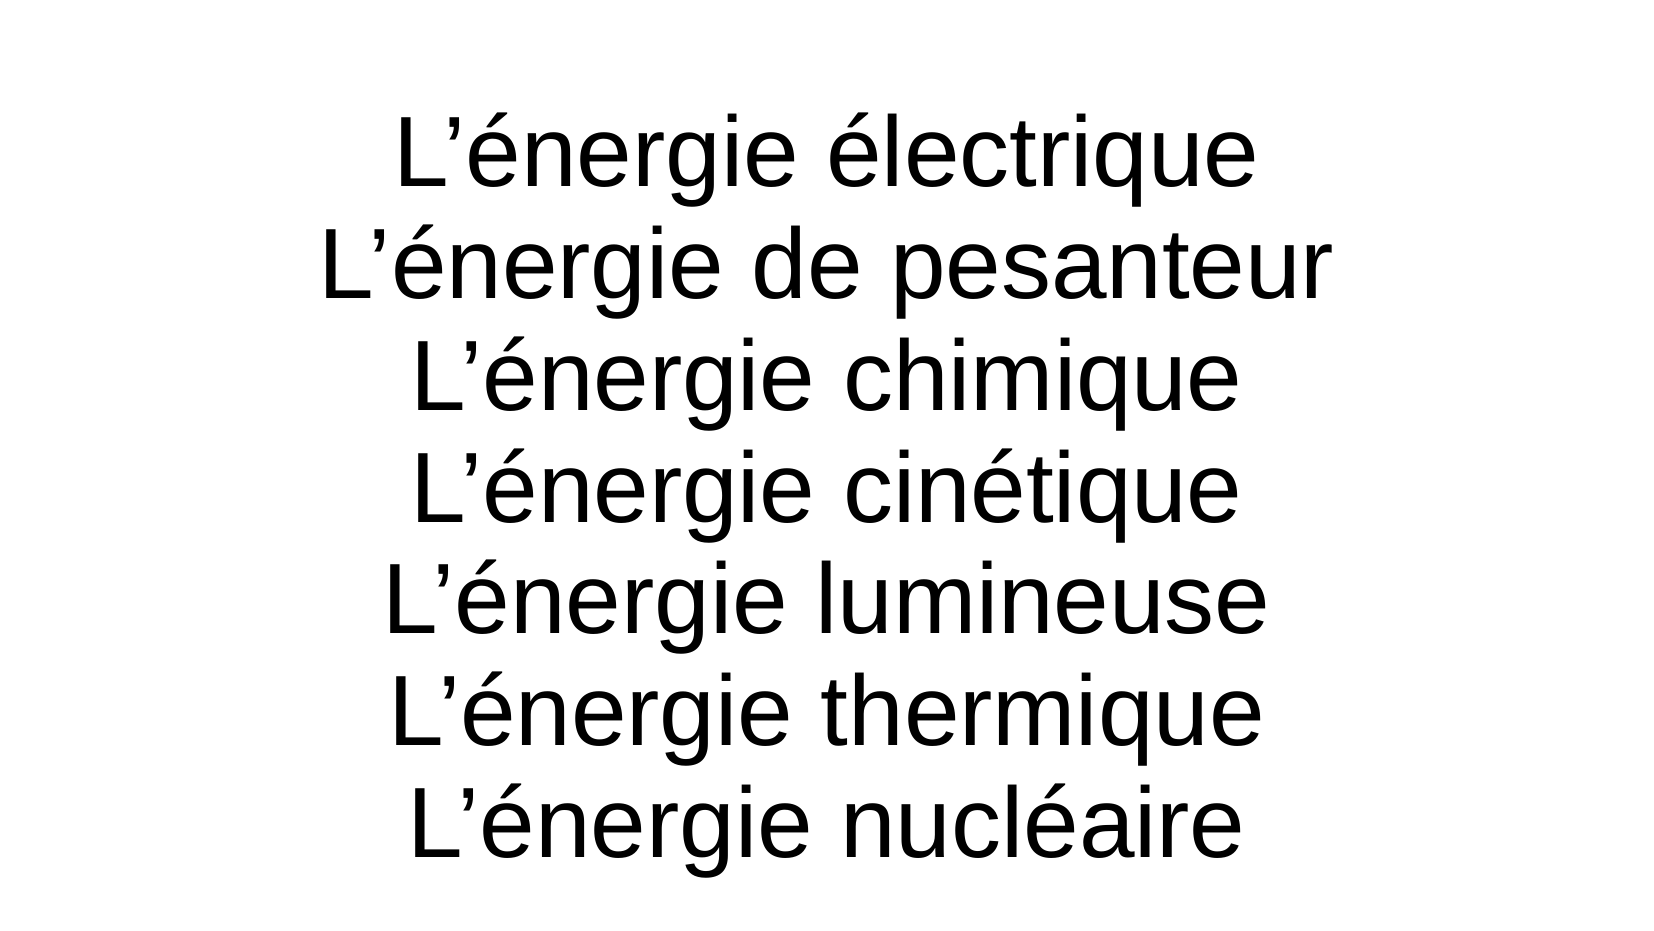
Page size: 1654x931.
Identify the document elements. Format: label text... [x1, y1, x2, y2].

subtitle L’énergie électrique L’énergie de pesanteur L’énergie chimique L’énergie cinétique L’énergie lumineuse L’énergie thermique L’énergie nucléaire [82, 96, 1571, 879]
